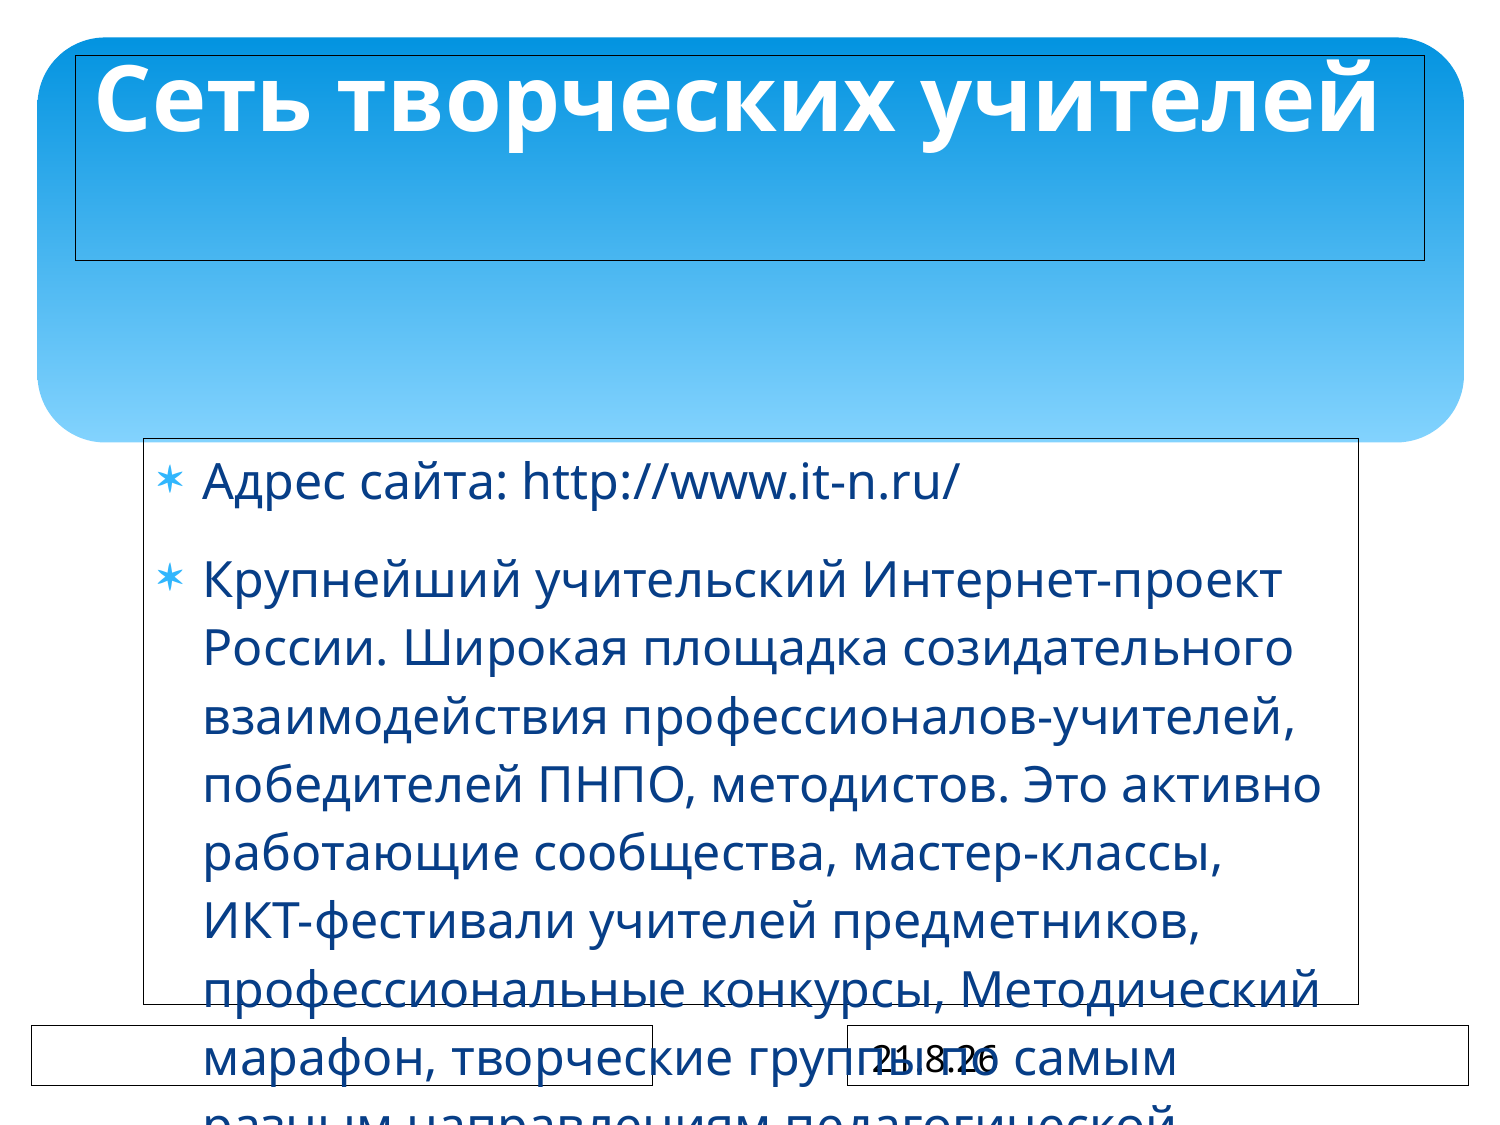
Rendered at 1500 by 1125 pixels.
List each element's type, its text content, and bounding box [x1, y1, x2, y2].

title Сеть творческих учителей [75, 55, 1425, 261]
list Адрес сайта: http://www.it-n.ru/ Крупнейший учительский Интернет-проект России. Широкая площадка созидательного взаимодействия профессионалов-учителей, победителей ПНПО, методистов. Это активно работающие сообщества, мастер-классы, ИКТ-фестивали учителей предметников, профессиональные конкурсы, Методический марафон, творческие группы по самым разным направлениям педагогической деятельности, тематические форумы. Вы найдете разнообразные материалы и ресурсы, касающиеся использования ИКТ и программного обеспечения в учебном процессе, подборку ссылок на аналитические и тематические статьи для педагогов. Есть возможность получить юридическую консультацию. После регистрации для Вас станет доступной подписка на электронную рассылку новостей портала и его сообществ. [143, 438, 1359, 1005]
